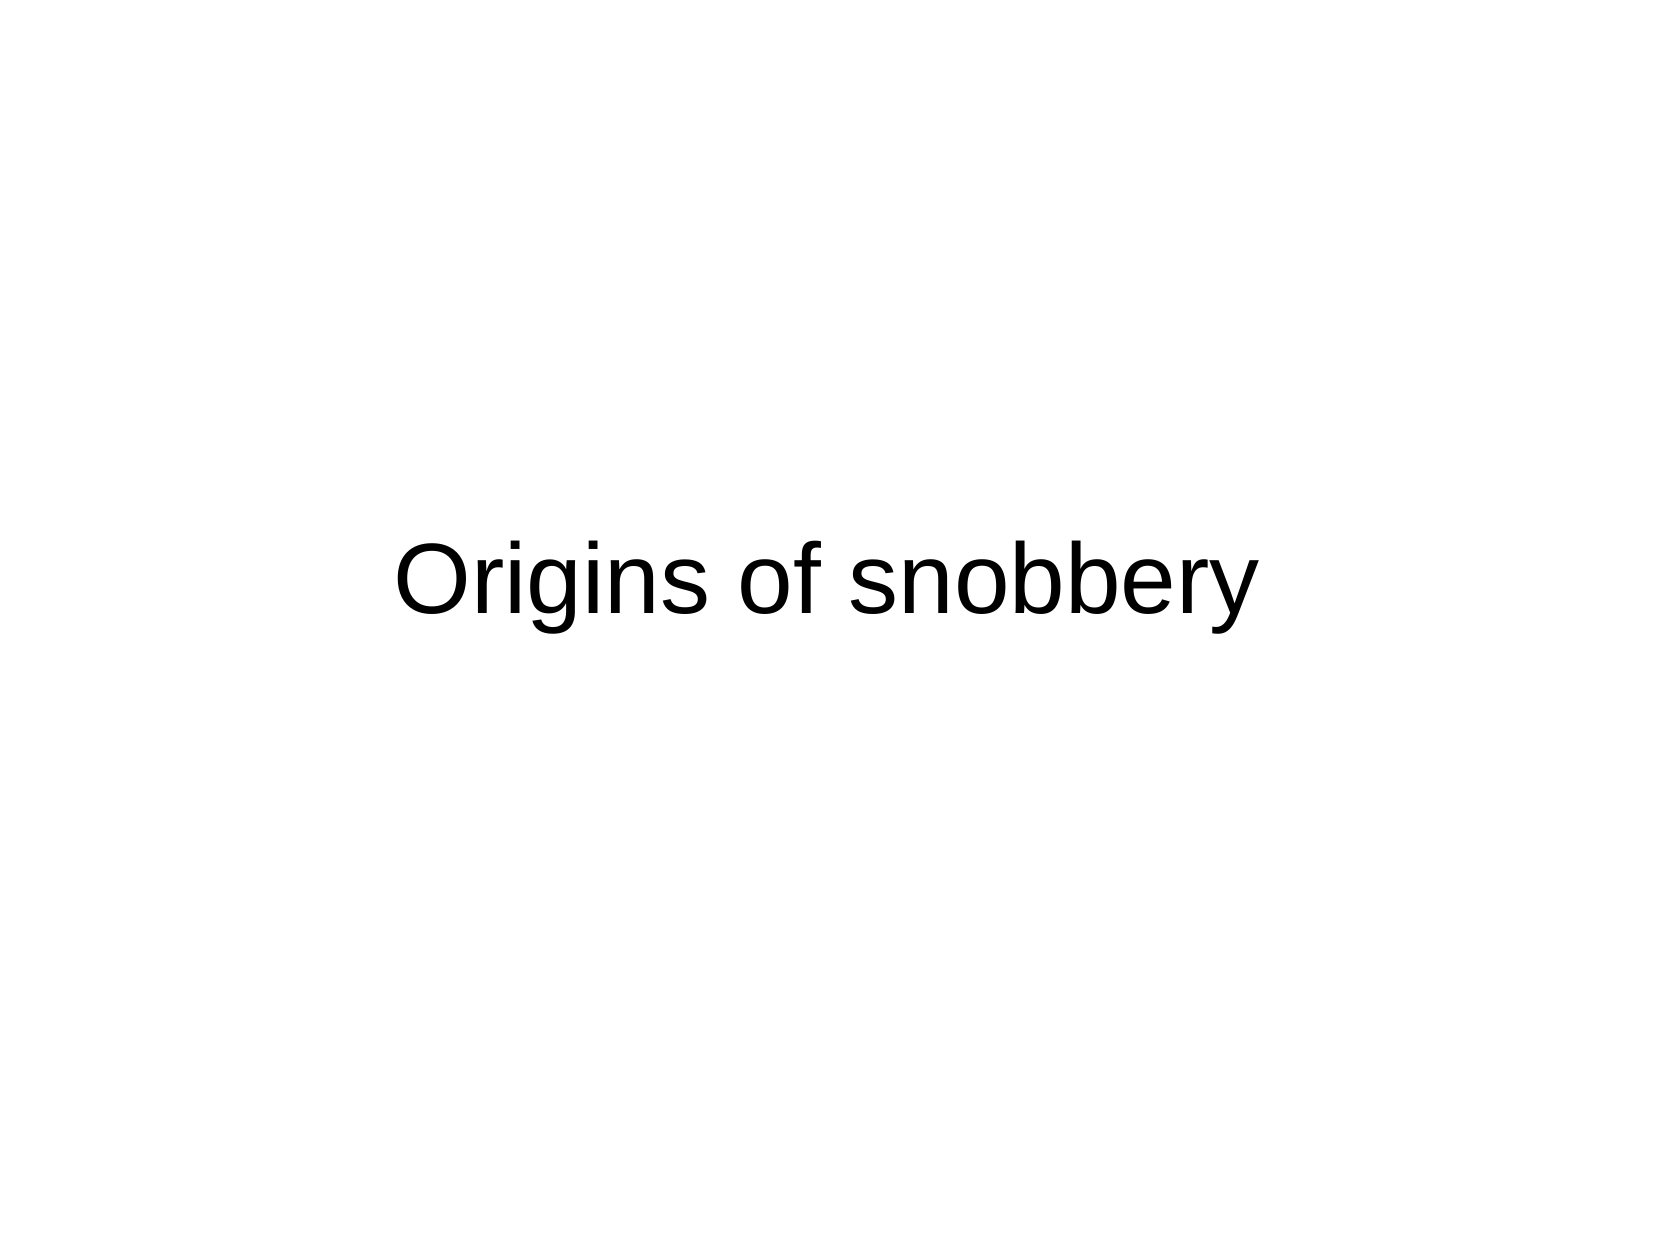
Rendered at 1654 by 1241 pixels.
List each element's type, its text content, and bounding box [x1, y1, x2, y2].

subtitle Origins of snobbery [82, 56, 1571, 1102]
